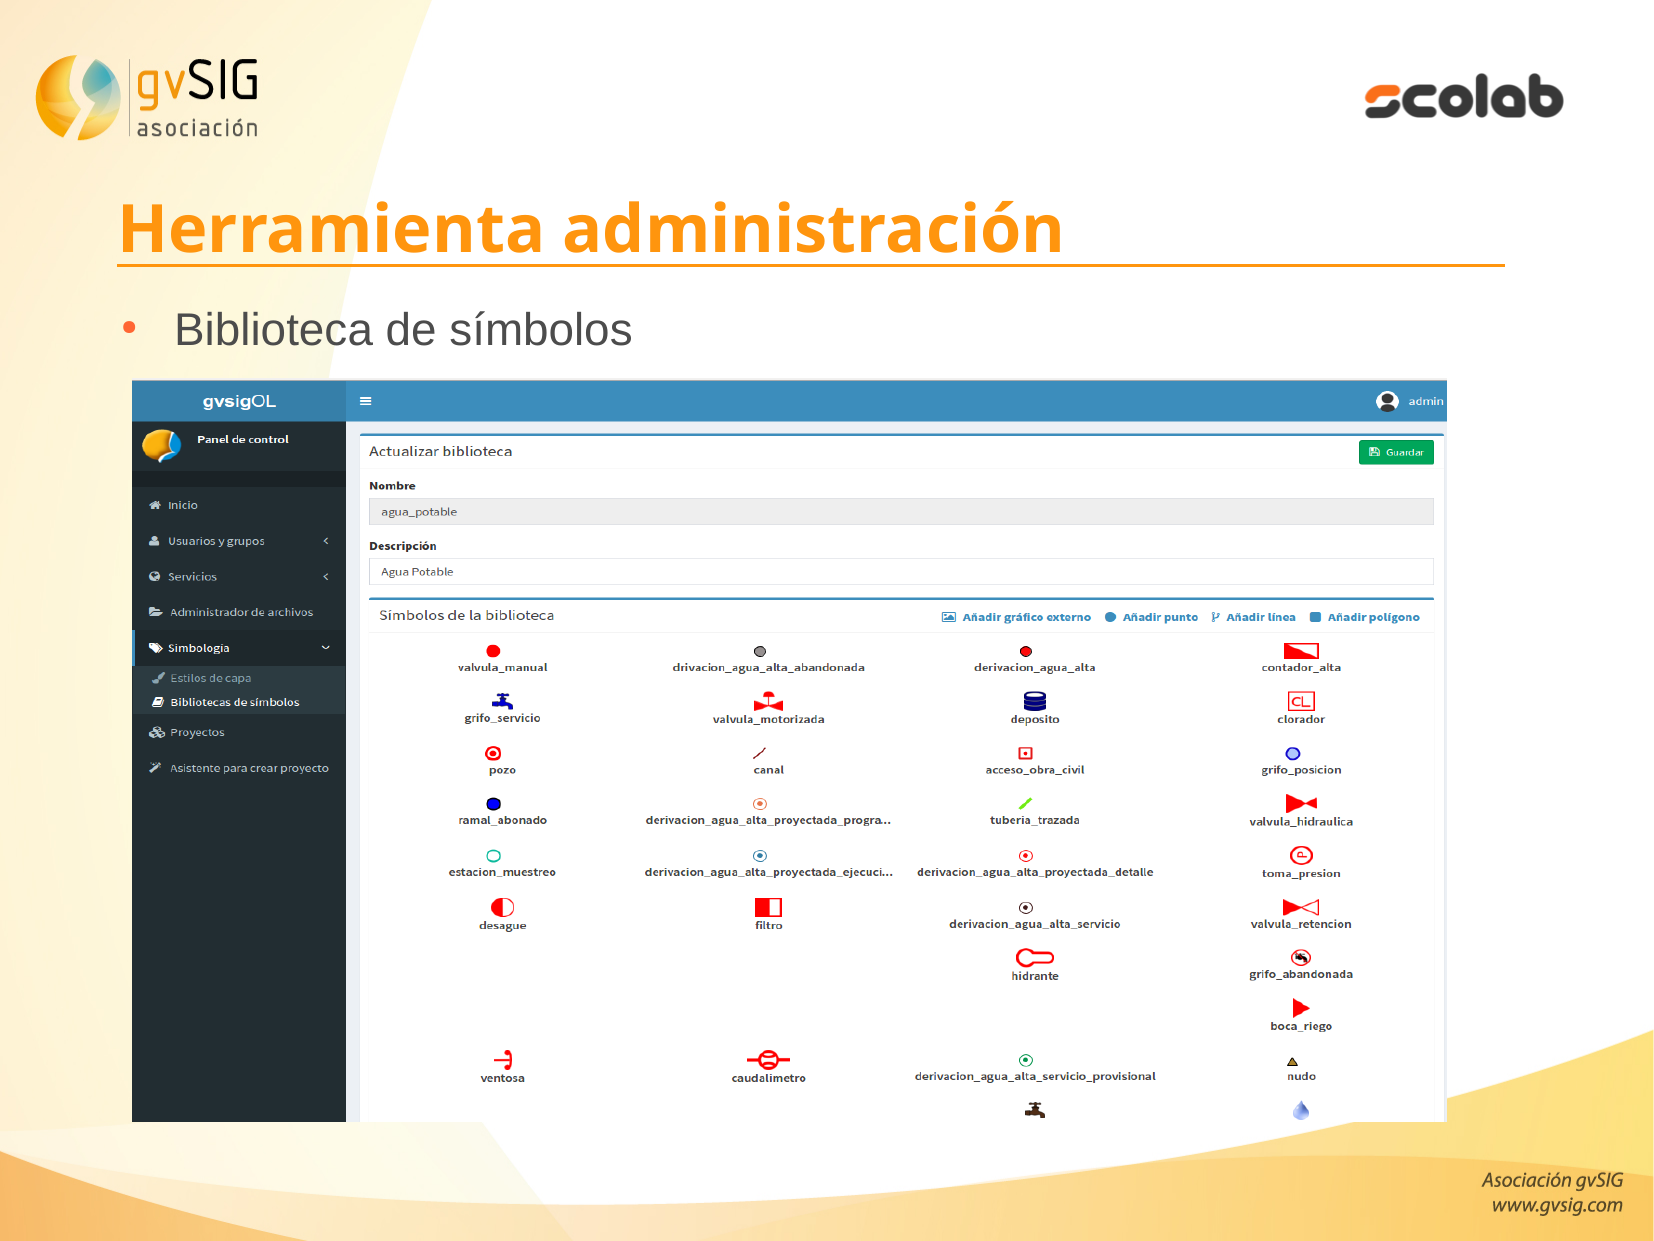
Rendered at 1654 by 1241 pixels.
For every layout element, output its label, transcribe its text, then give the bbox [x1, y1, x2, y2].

picture [0, 0, 1654, 1241]
text_box Biblioteca de símbolos [88, 296, 1565, 414]
title Herramienta administración [117, 177, 1606, 276]
